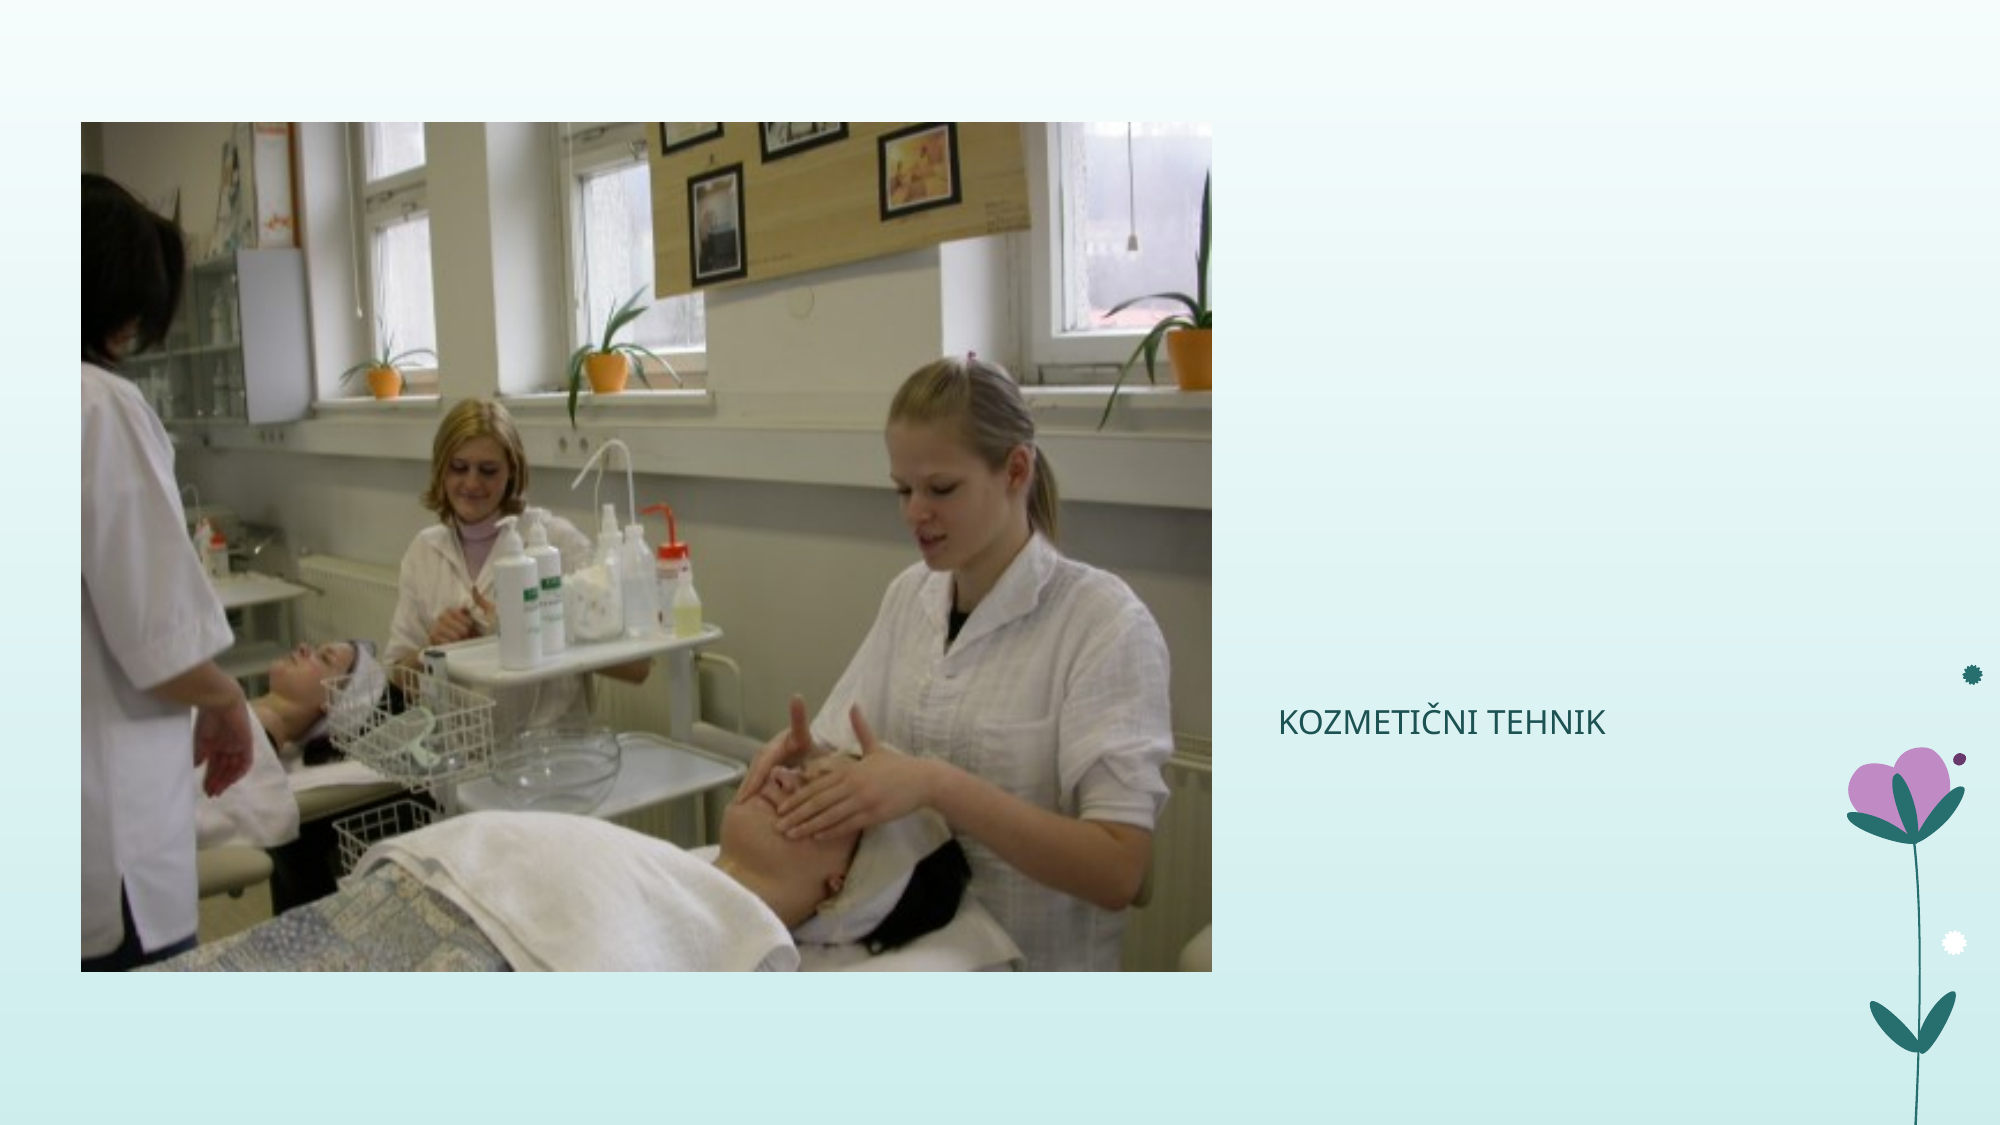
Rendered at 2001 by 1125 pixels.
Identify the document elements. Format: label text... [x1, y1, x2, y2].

picture [81, 122, 1212, 972]
list KOZMETIČNI TEHNIK [1263, 697, 1788, 988]
